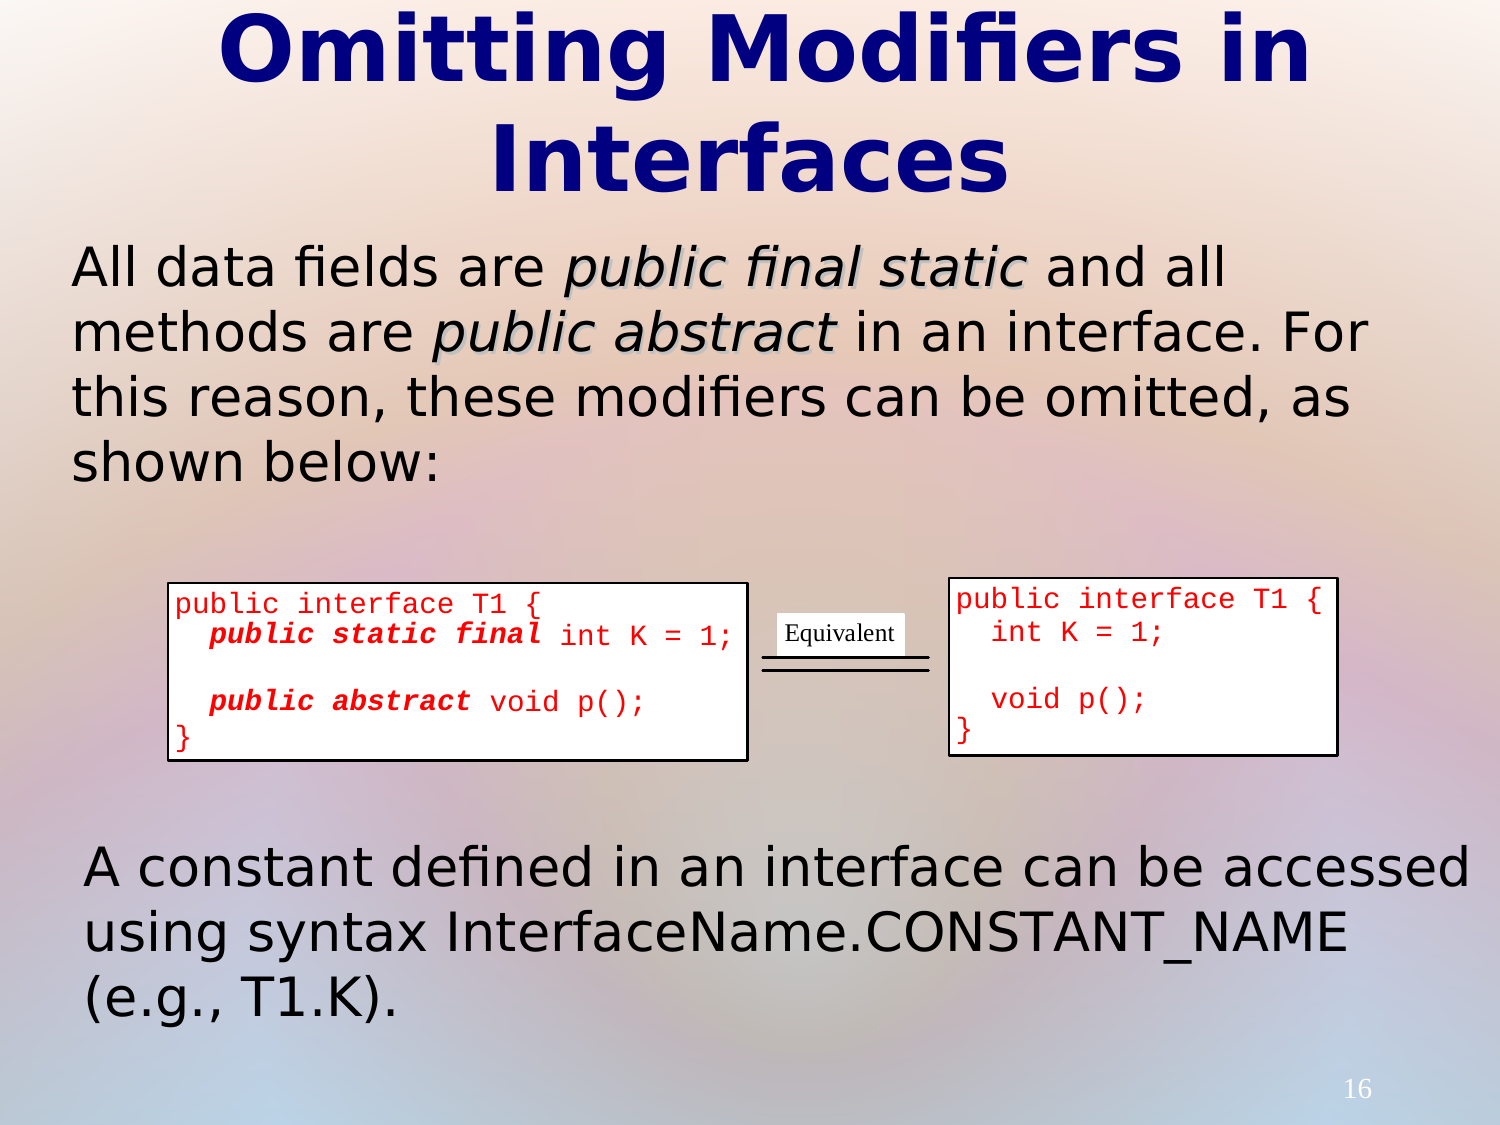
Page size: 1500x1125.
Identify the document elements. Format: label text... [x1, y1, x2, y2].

text_box A constant defined in an interface can be accessed using syntax InterfaceName.CONSTANT_NAME (e.g., T1.K). [49, 824, 1500, 1013]
chart [150, 562, 1363, 781]
title Omitting Modifiers in Interfaces [24, 0, 1476, 218]
list All data fields are public final static and all methods are public abstract in an interface. For this reason, these modifiers can be omitted, as shown below: [37, 224, 1488, 501]
text_box <number> [1074, 1049, 1388, 1125]
picture [0, 0, 1500, 1125]
